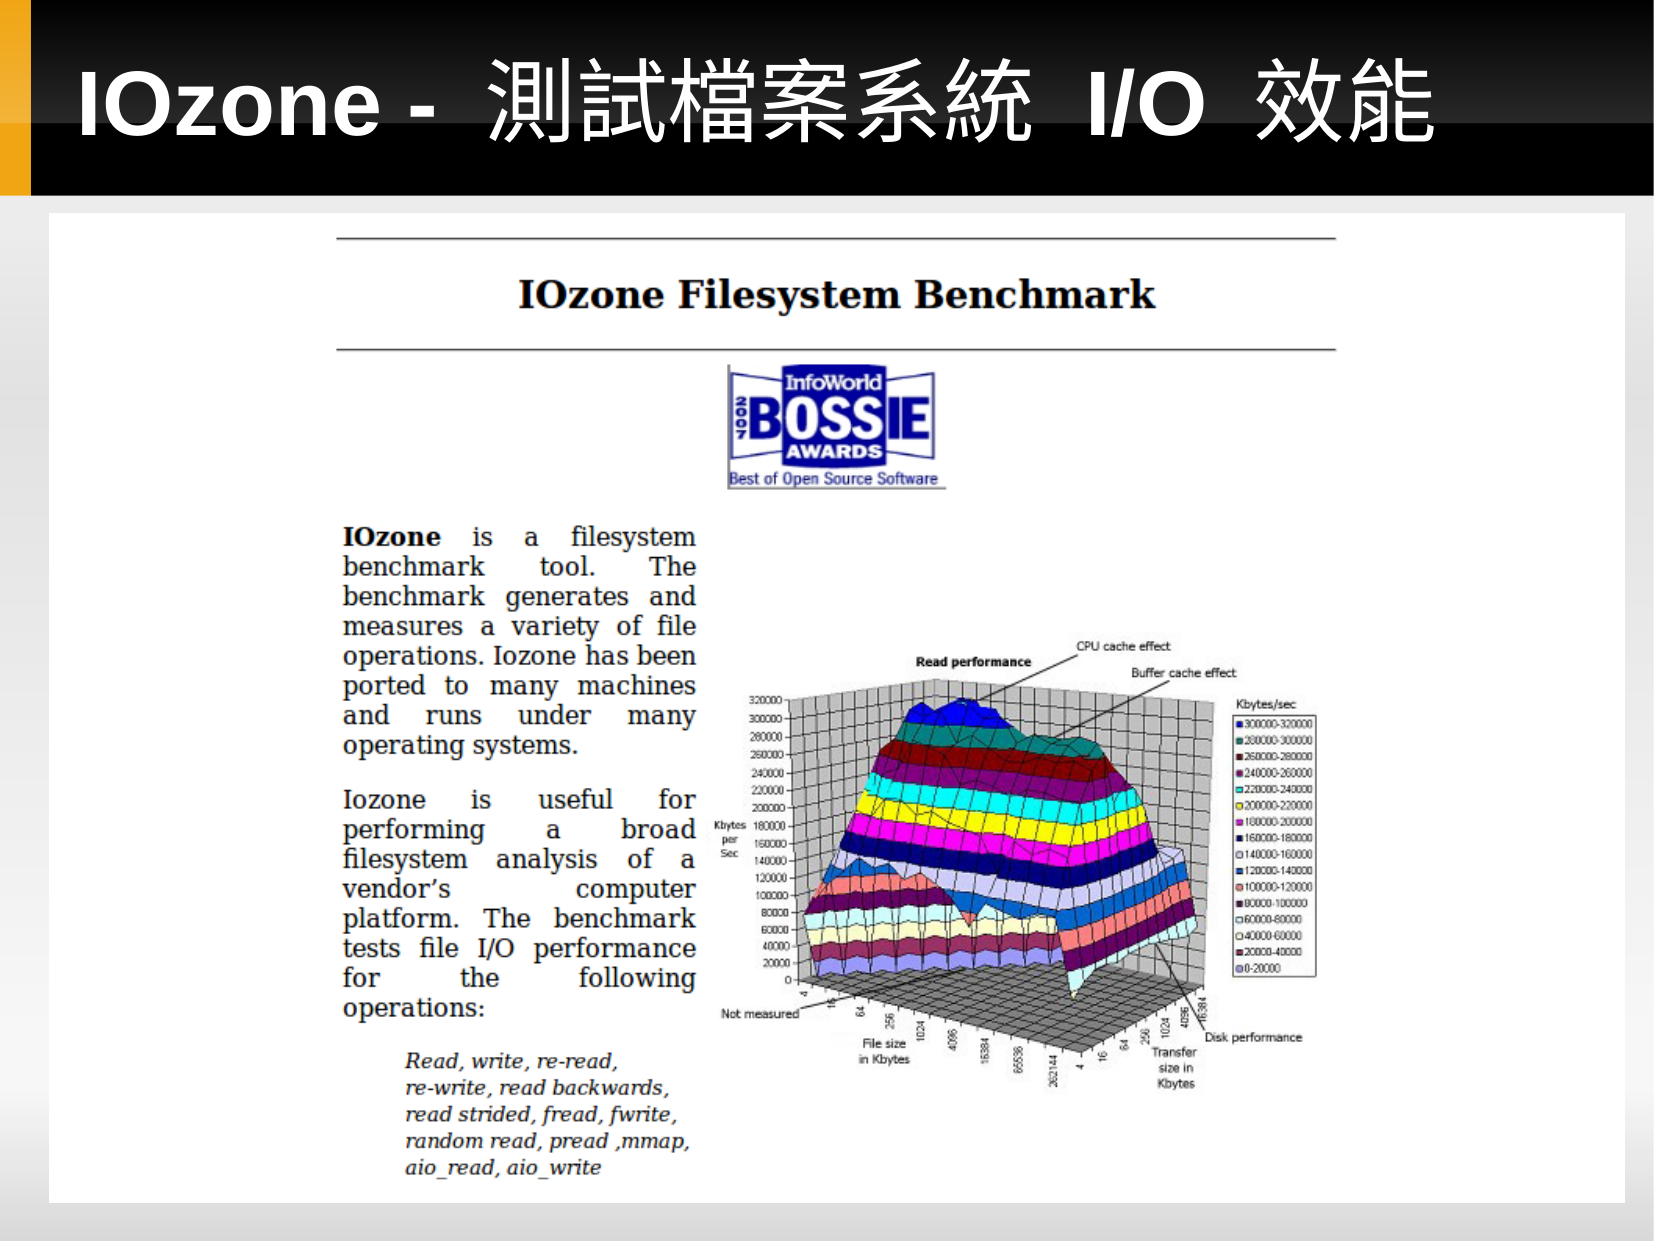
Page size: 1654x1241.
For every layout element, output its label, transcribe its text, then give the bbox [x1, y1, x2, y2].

picture [0, 0, 1654, 1241]
title IOzone - 測試檔案系統 I/O 效能 [76, 0, 1565, 208]
